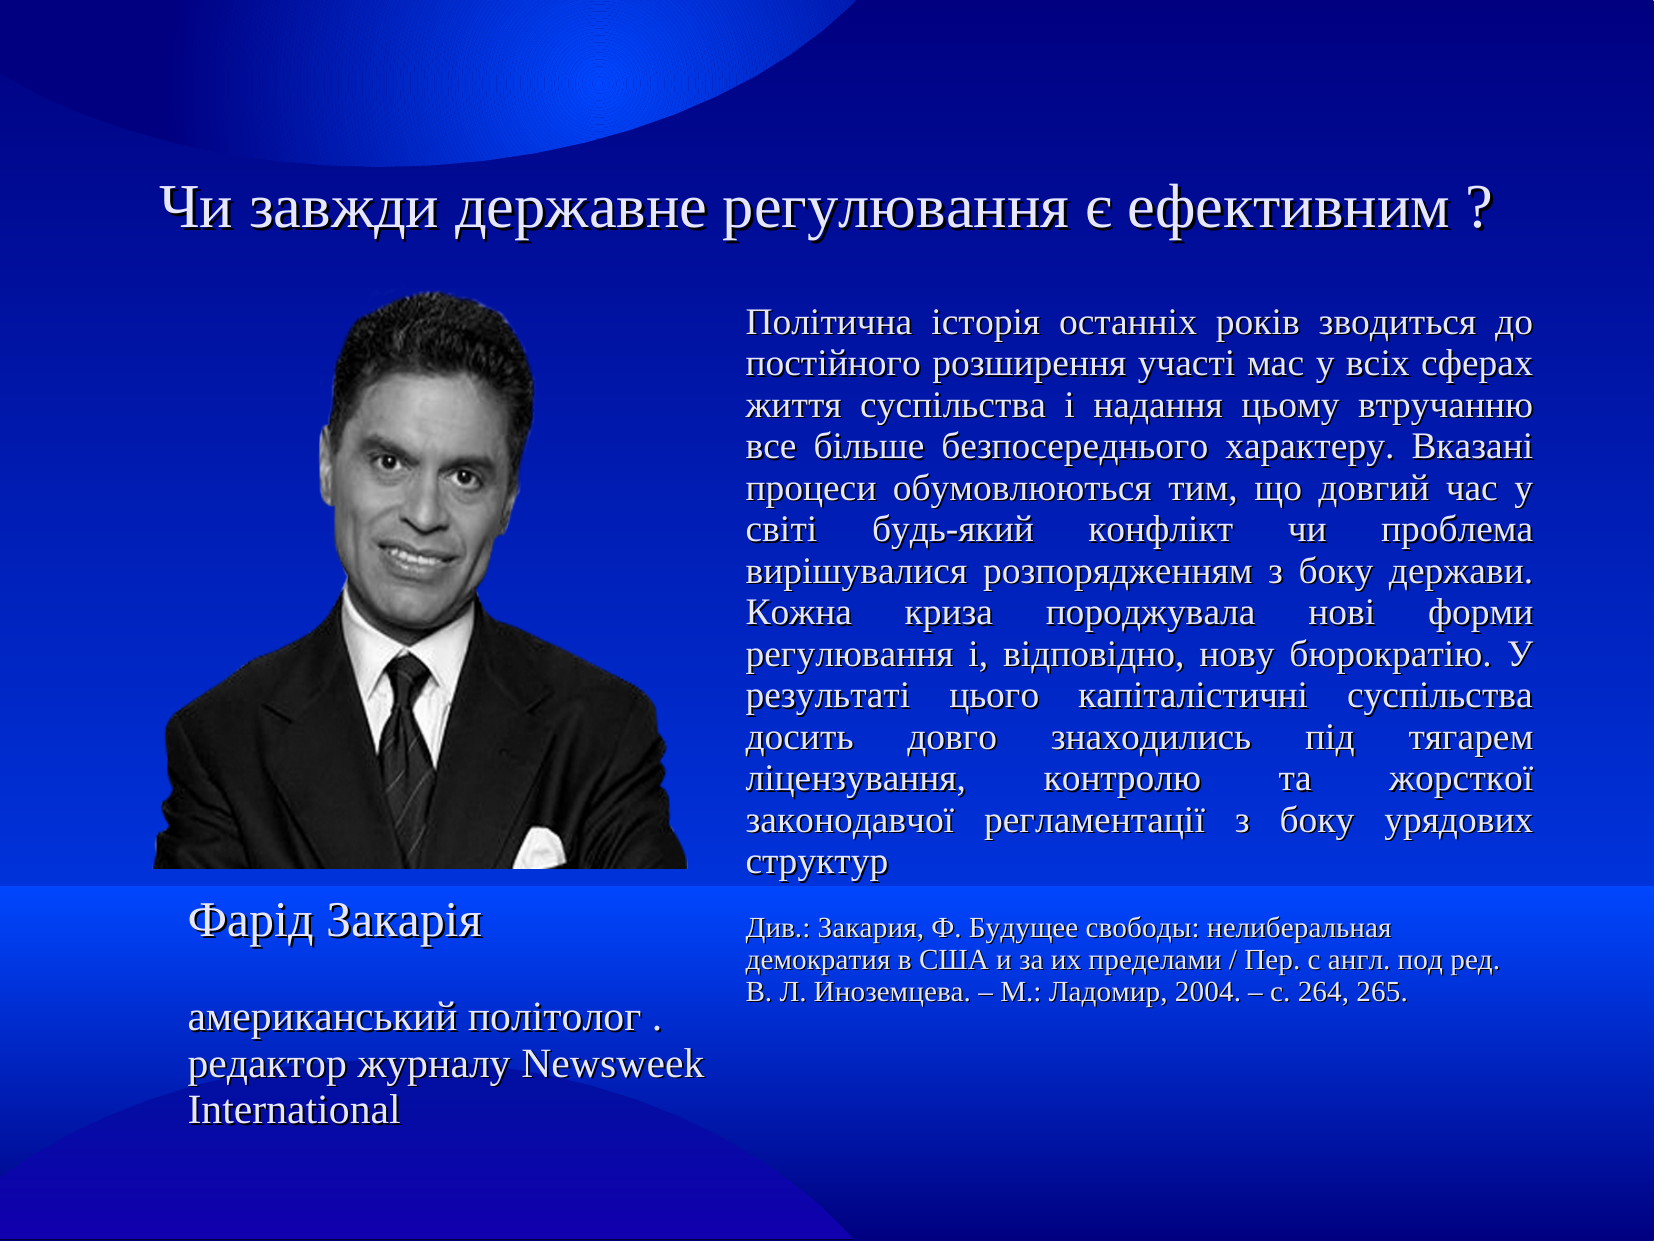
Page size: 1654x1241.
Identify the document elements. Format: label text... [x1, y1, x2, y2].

picture [96, 284, 762, 869]
list Політична історія останніх років зводиться до постійного розширення участі мас у всіх сферах життя суспільства і надання цьому втручанню все більше безпосереднього характеру. Вказані процеси обумовлюються тим, що довгий час у світі будь-який конфлікт чи проблема вирішувалися розпорядженням з боку держави. Кожна криза породжувала нові форми регулювання і, відповідно, нову бюрократію. У результаті цього капіталістичні суспільства досить довго знаходились під тягарем ліцензування, контролю та жорсткої законодавчої регламентації з боку урядових структур Див.: Закария, Ф. Будущее свободы: нелиберальная демократия в США и за их пределами / Пер. с англ. под ред. В. Л. Иноземцева. – М.: Ладомир, 2004. – с. 264, 265. [745, 300, 1535, 1145]
title Чи завжди державне регулювання є ефективним ? [121, 102, 1534, 300]
list Фарід Закарія американський політолог . редактор журналу Newsweek International [116, 891, 745, 1137]
